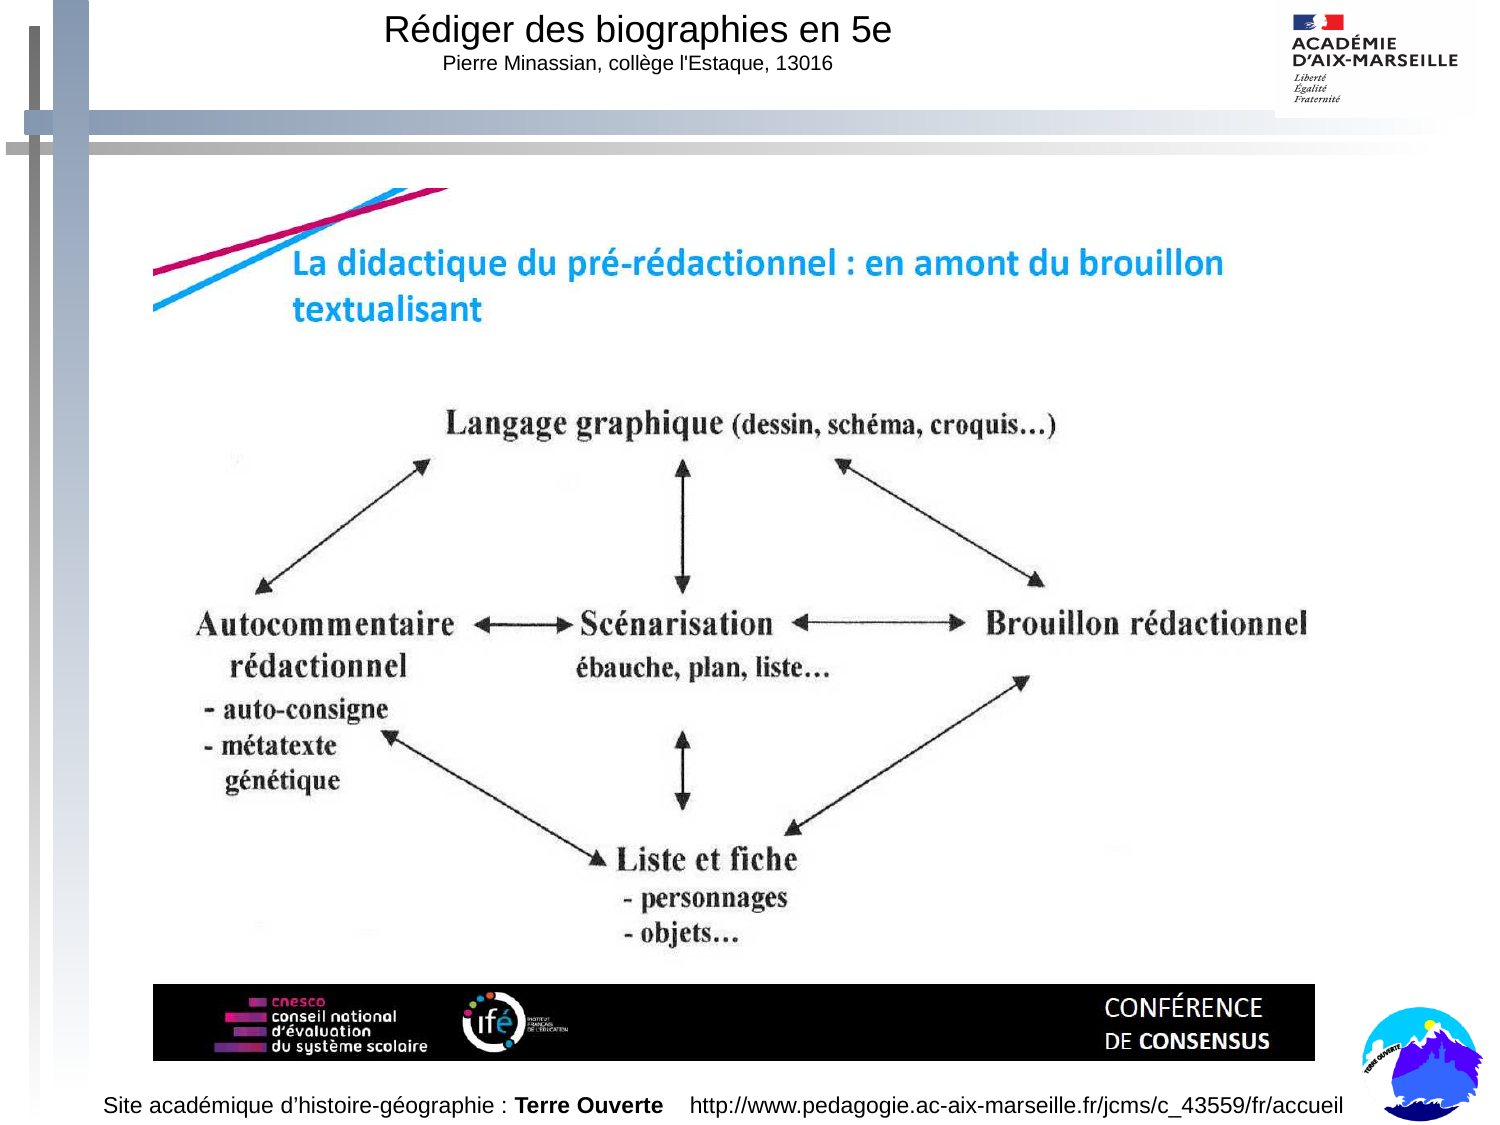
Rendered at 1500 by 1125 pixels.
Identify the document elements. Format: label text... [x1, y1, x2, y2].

picture [153, 188, 1315, 1061]
text_box Site académique d’histoire-géographie : Terre Ouverte http://www.pedagogie.ac-aix-marseille.fr/jcms/c_43559/fr/accueil [88, 1083, 1361, 1125]
picture [1275, 0, 1476, 118]
picture [1360, 1006, 1484, 1122]
text_box Rédiger des biographies en 5e Pierre Minassian, collège l'Estaque, 13016 [88, 0, 1188, 83]
text_box [5, 0, 1454, 1121]
